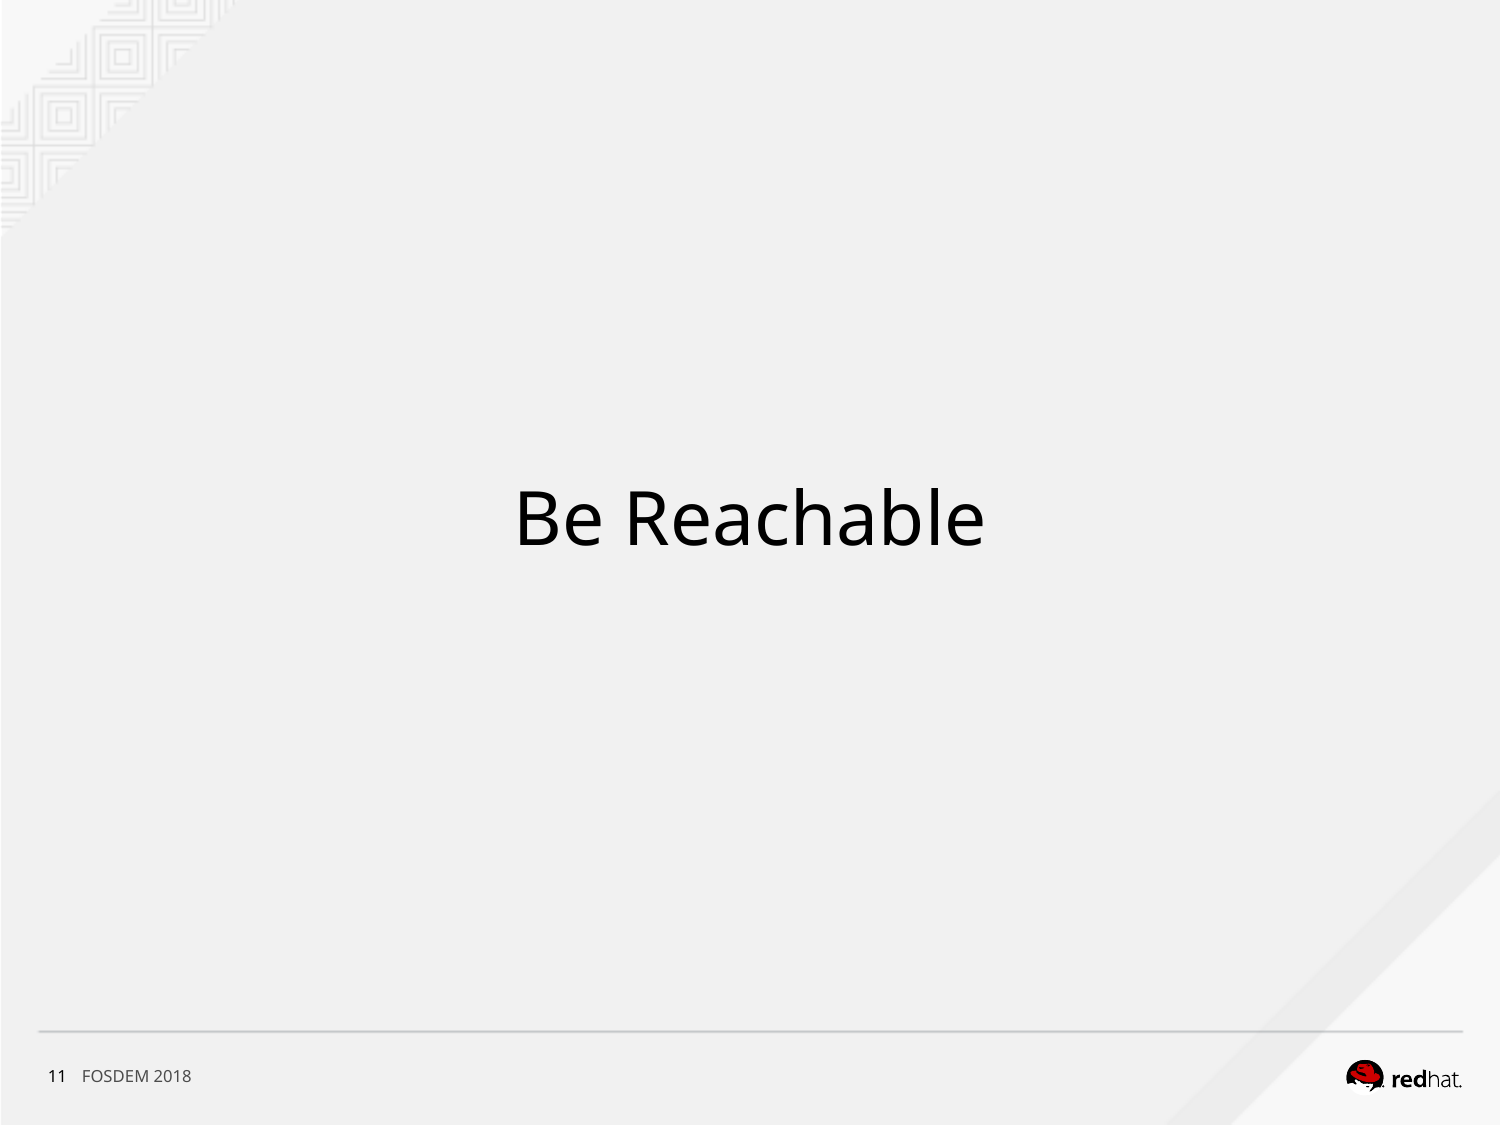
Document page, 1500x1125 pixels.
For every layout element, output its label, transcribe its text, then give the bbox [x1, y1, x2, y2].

title Be Reachable [112, 412, 1388, 620]
picture [0, 0, 1500, 1125]
